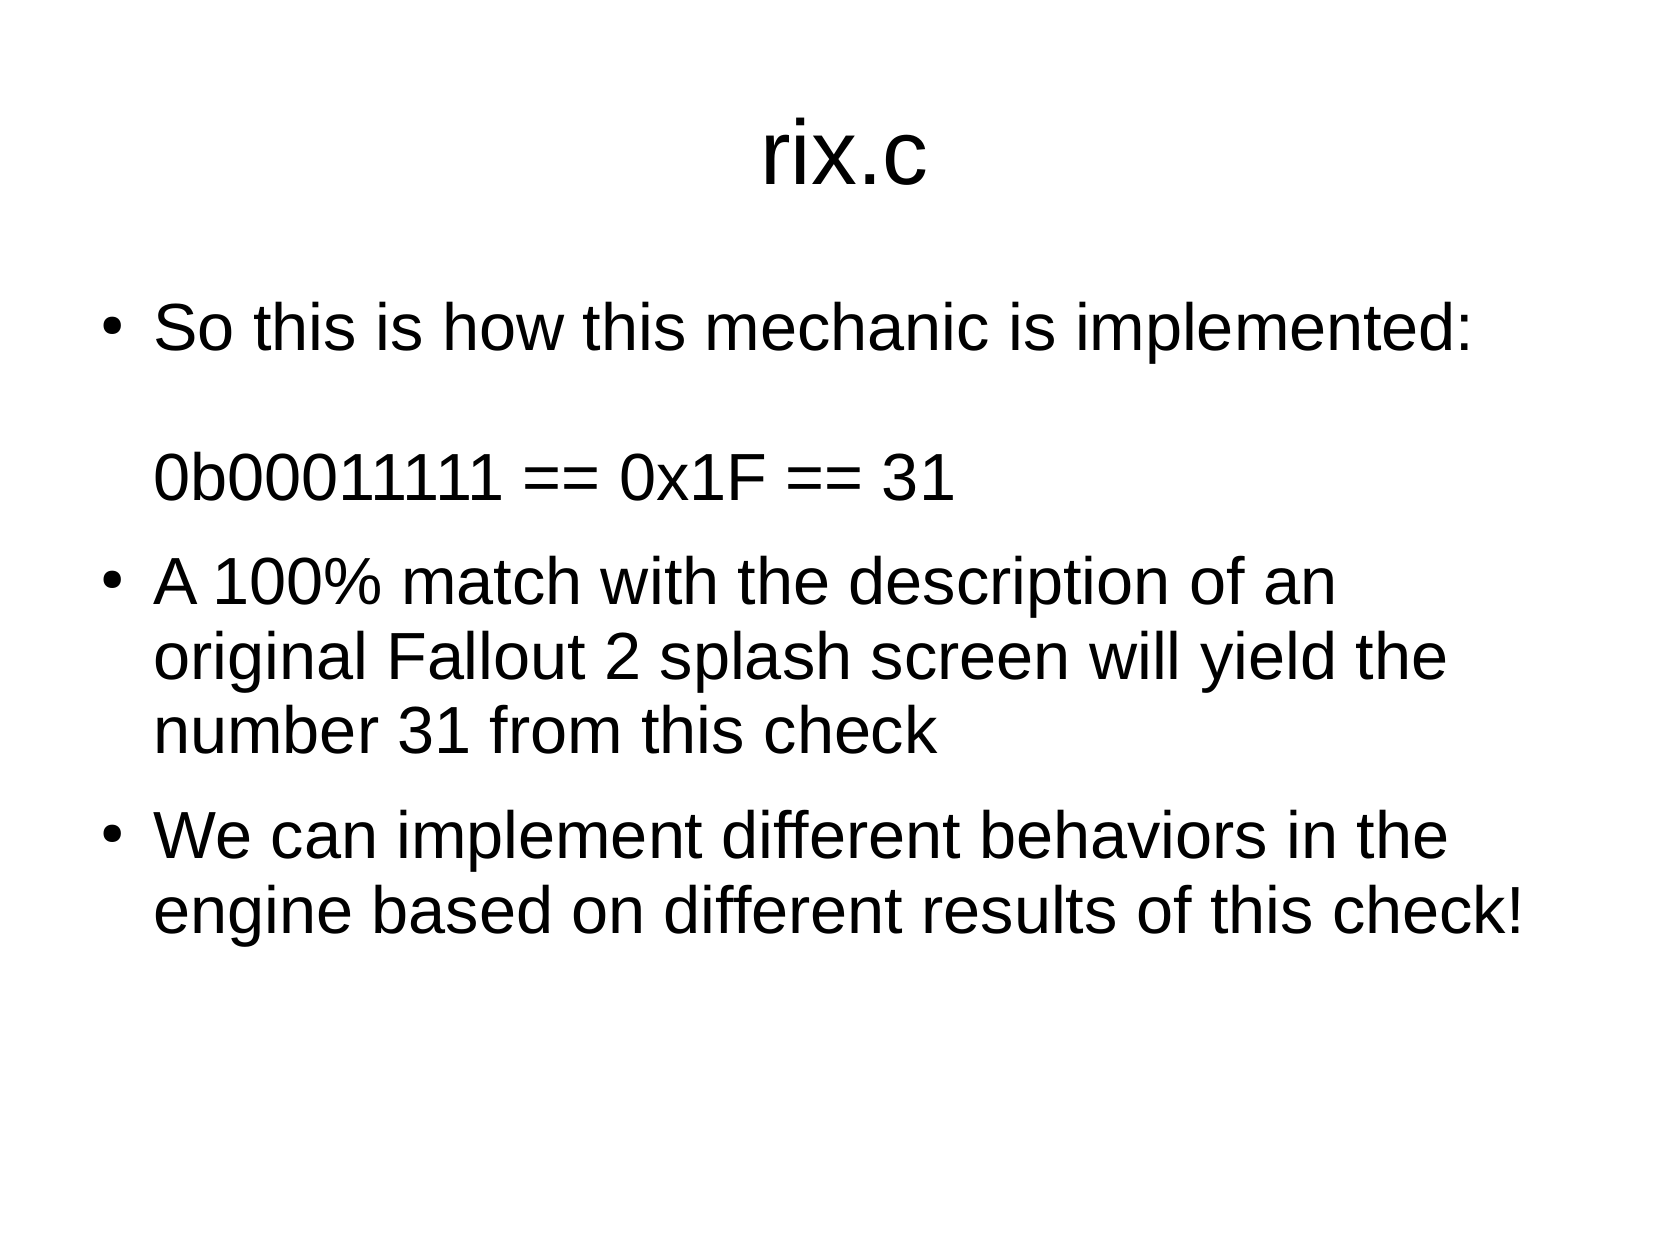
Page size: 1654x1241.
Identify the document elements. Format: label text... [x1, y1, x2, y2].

list So this is how this mechanic is implemented: 0b00011111 == 0x1F == 31 A 100% match with the description of an original Fallout 2 splash screen will yield the number 31 from this check We can implement different behaviors in the engine based on different results of this check! [82, 290, 1571, 1010]
title rix.c [82, 49, 1571, 257]
